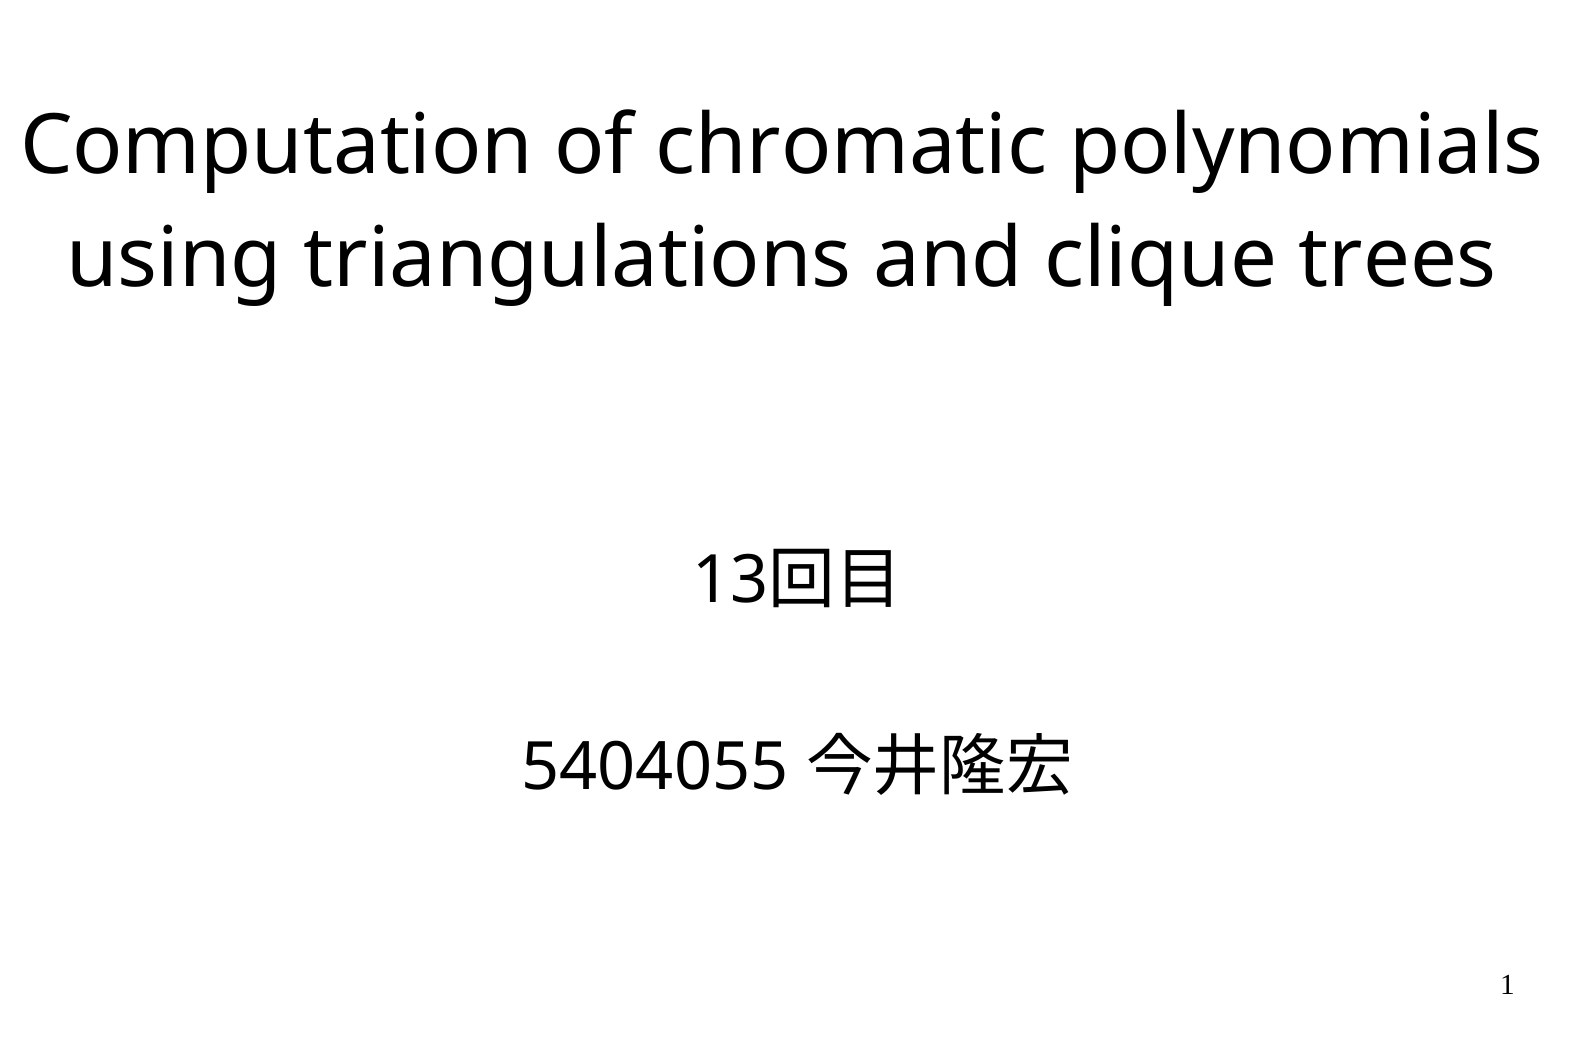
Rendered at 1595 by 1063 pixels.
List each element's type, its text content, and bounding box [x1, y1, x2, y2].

title Computation of chromatic polynomials using triangulations and clique trees [0, 100, 1565, 296]
text_box 13回目 5404055 今井隆宏 [79, 383, 1515, 951]
